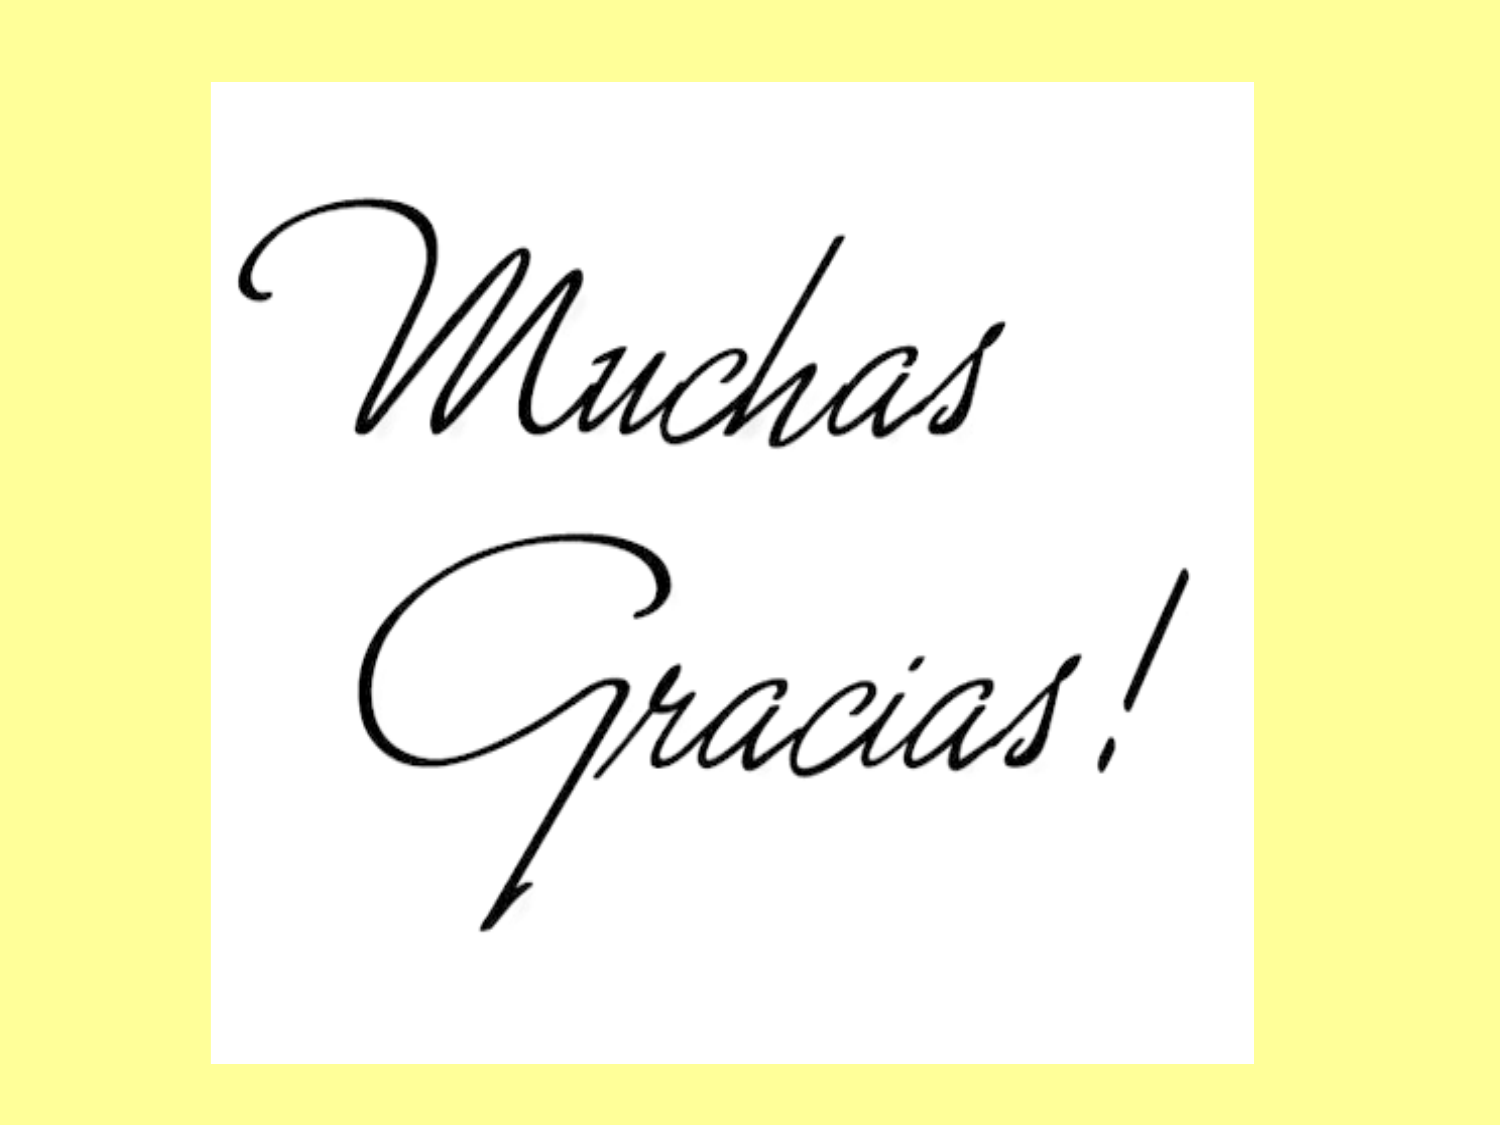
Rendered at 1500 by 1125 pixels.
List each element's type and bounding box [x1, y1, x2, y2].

picture [210, 82, 1254, 1064]
